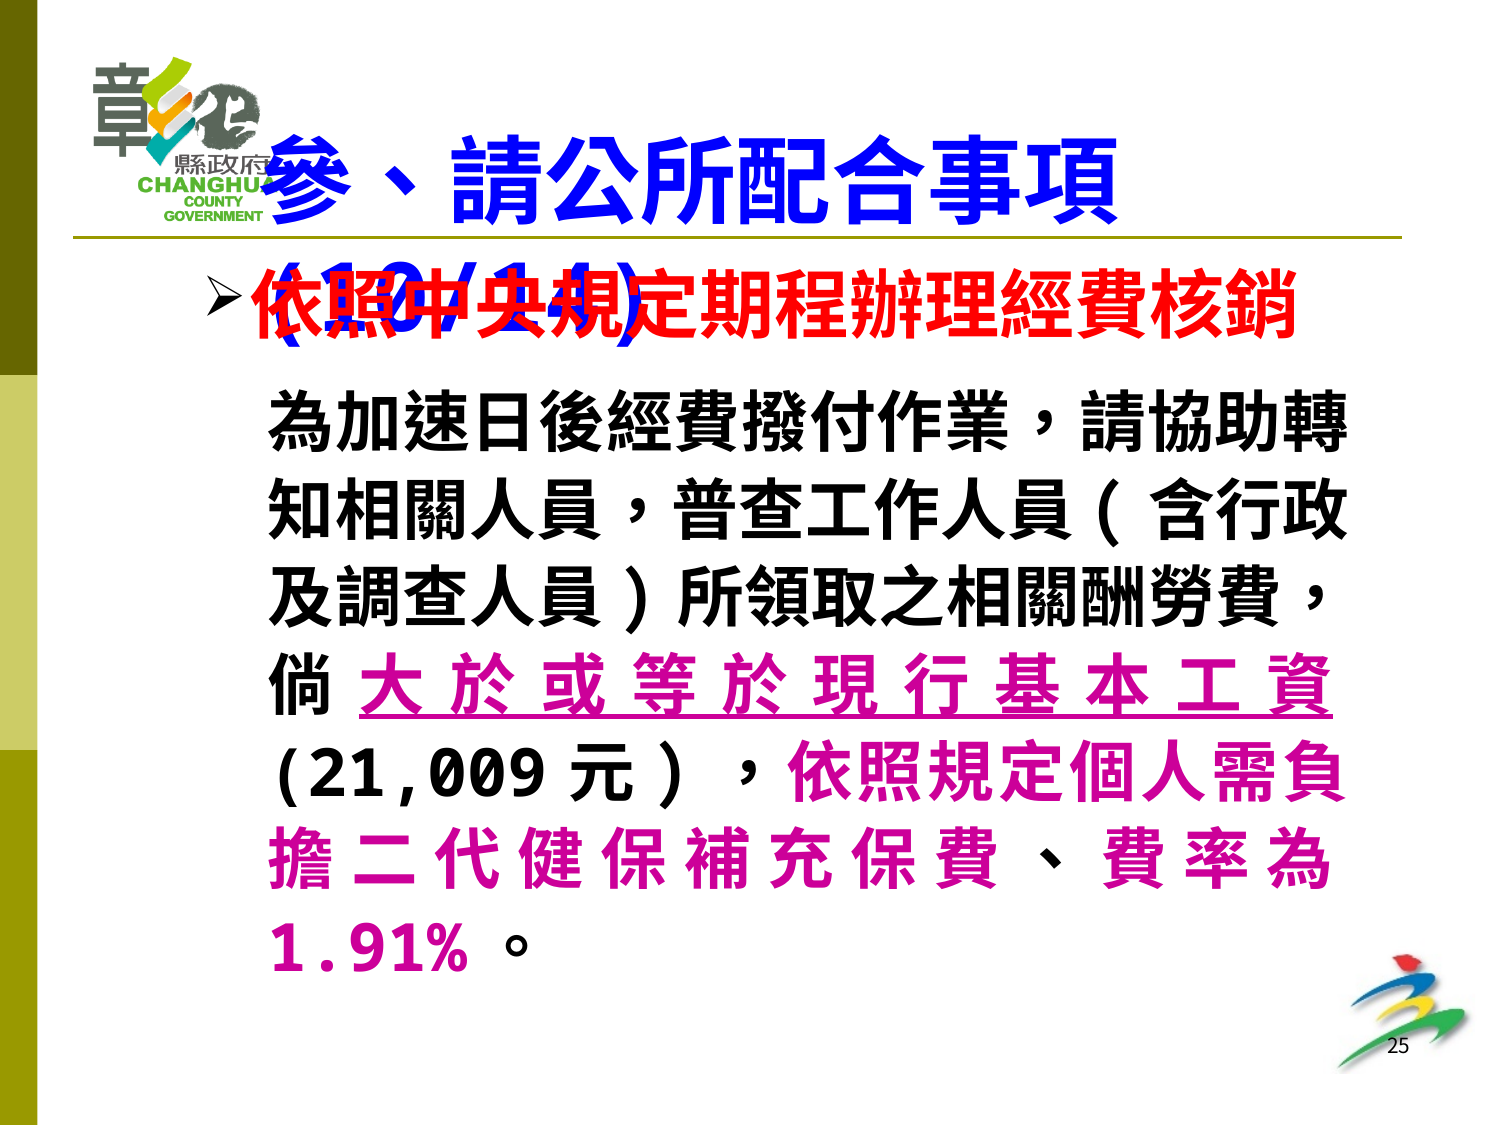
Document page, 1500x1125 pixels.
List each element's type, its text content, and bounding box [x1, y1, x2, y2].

picture [57, 42, 313, 235]
list 依照中央規定期程辦理經費核銷 為加速日後經費撥付作業，請協助轉知相關人員，普查工作人員(含行政及調查人員)所領取之相關酬勞費，倘大於或等於現行基本工資(21,009元)，依照規定個人需負擔二代健保補充保費、費率為1.91%。 [112, 231, 1365, 1024]
picture [1323, 934, 1477, 1074]
text_box <編號> [1074, 1025, 1426, 1101]
title 參、請公所配合事項(10/14) [242, 113, 1442, 247]
